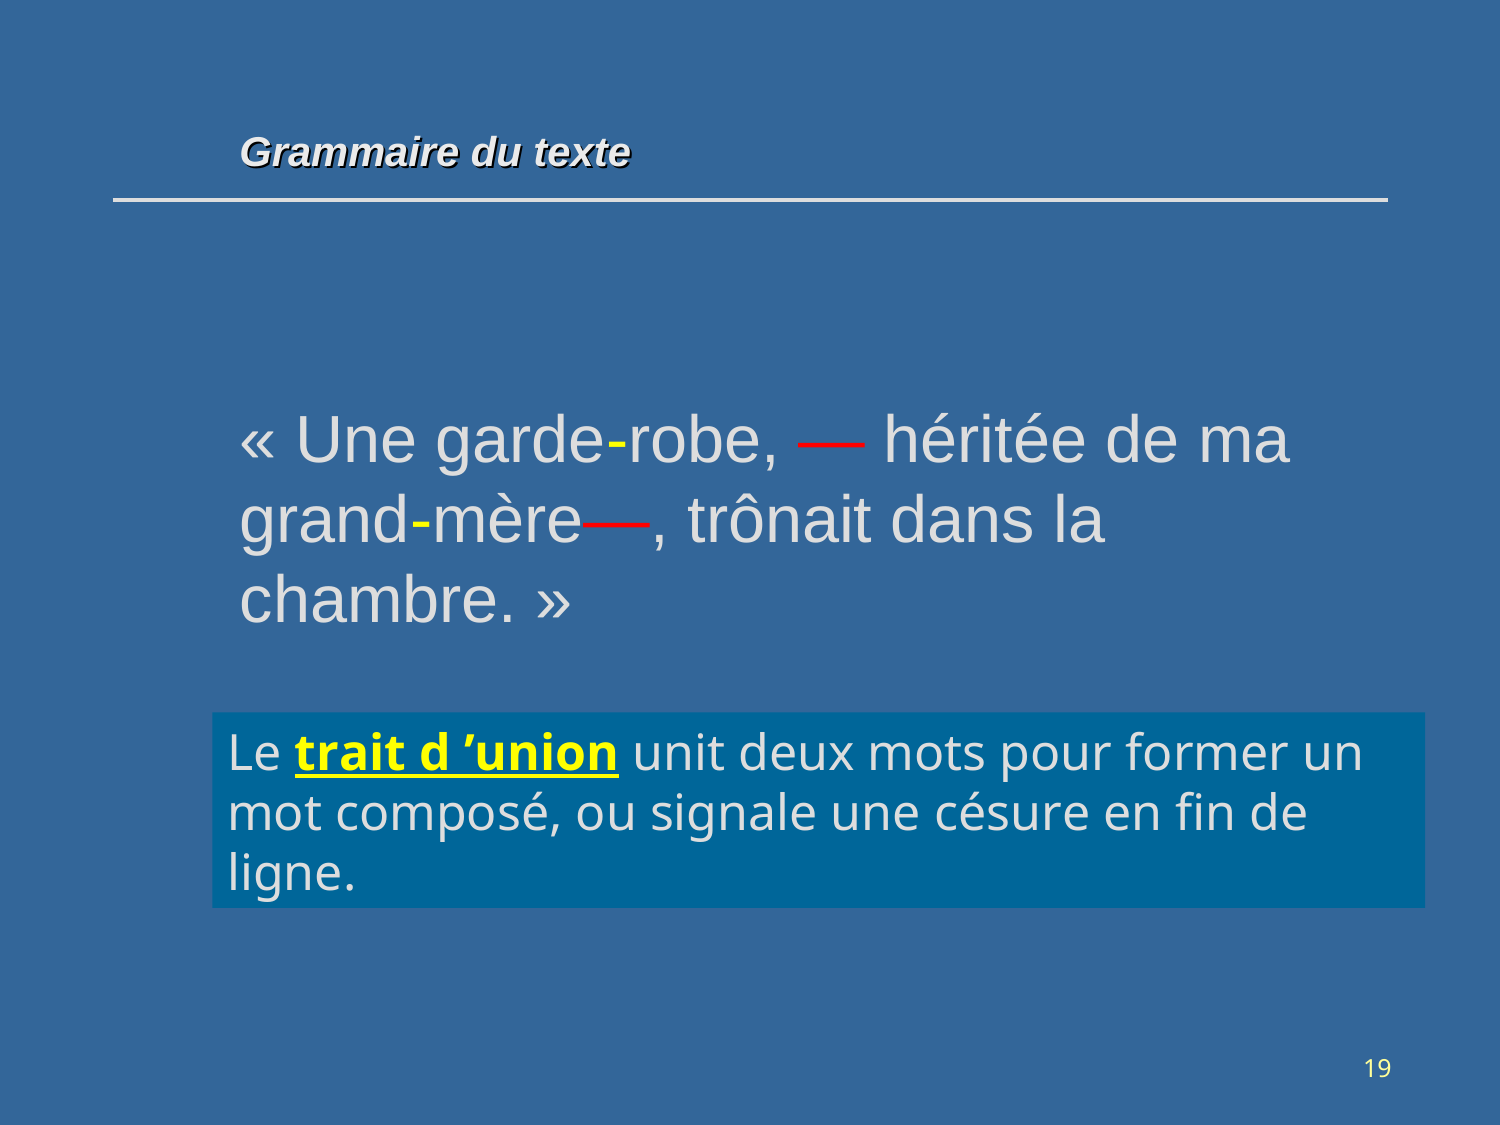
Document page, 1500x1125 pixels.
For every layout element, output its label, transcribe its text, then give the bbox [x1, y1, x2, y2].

text_box Le trait d ’union unit deux mots pour former un mot composé, ou signale une césure en fin de ligne. [212, 712, 1426, 908]
text_box « Une garde-robe, — héritée de ma grand-mère—, trônait dans la chambre. » [225, 308, 1363, 644]
text_box Grammaire du texte [224, 116, 647, 183]
